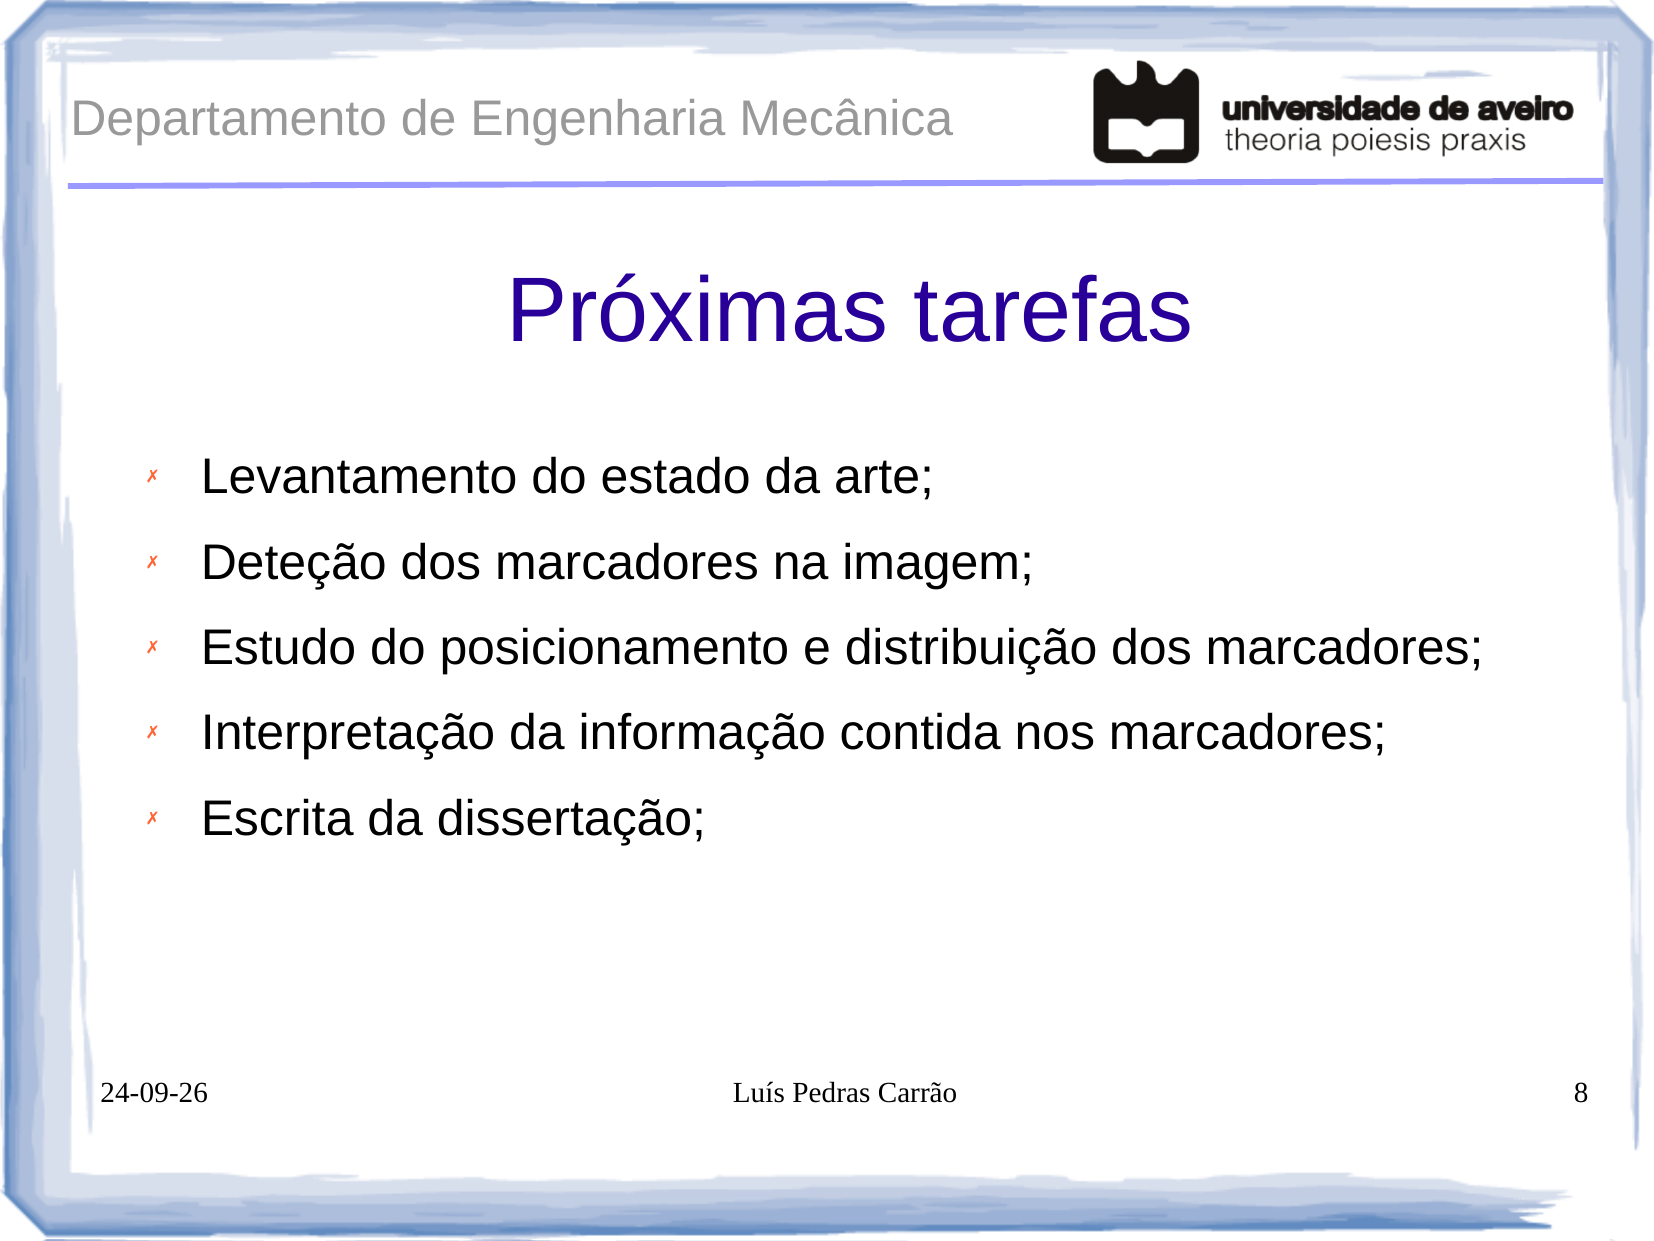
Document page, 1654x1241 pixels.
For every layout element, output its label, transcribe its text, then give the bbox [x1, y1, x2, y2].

list Levantamento do estado da arte; Deteção dos marcadores na imagem; Estudo do posicionamento e distribuição dos marcadores; Interpretação da informação contida nos marcadores; Escrita da dissertação; [129, 448, 1583, 969]
text_box Departamento de Engenharia Mecânica [55, 82, 969, 154]
picture [0, 0, 1654, 1241]
title Próximas tarefas [106, 206, 1595, 414]
